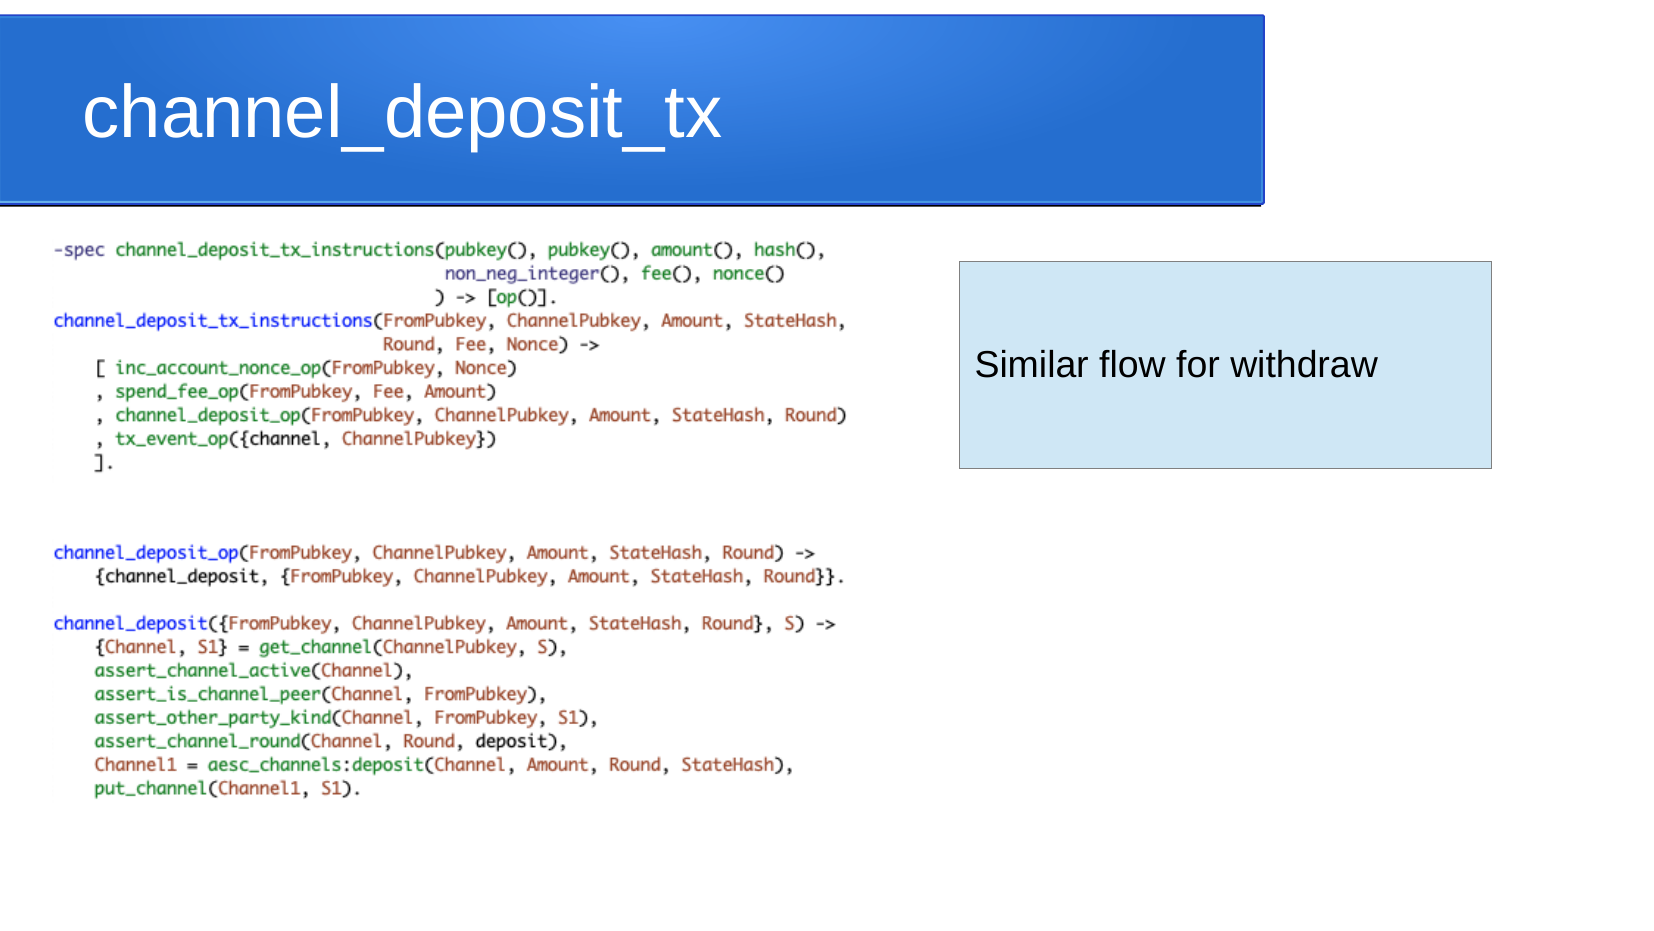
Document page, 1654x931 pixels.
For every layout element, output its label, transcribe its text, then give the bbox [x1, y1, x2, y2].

text_box Similar flow for withdraw [959, 261, 1492, 469]
picture [52, 237, 875, 485]
title channel_deposit_tx [82, 35, 1235, 189]
picture [52, 537, 855, 805]
